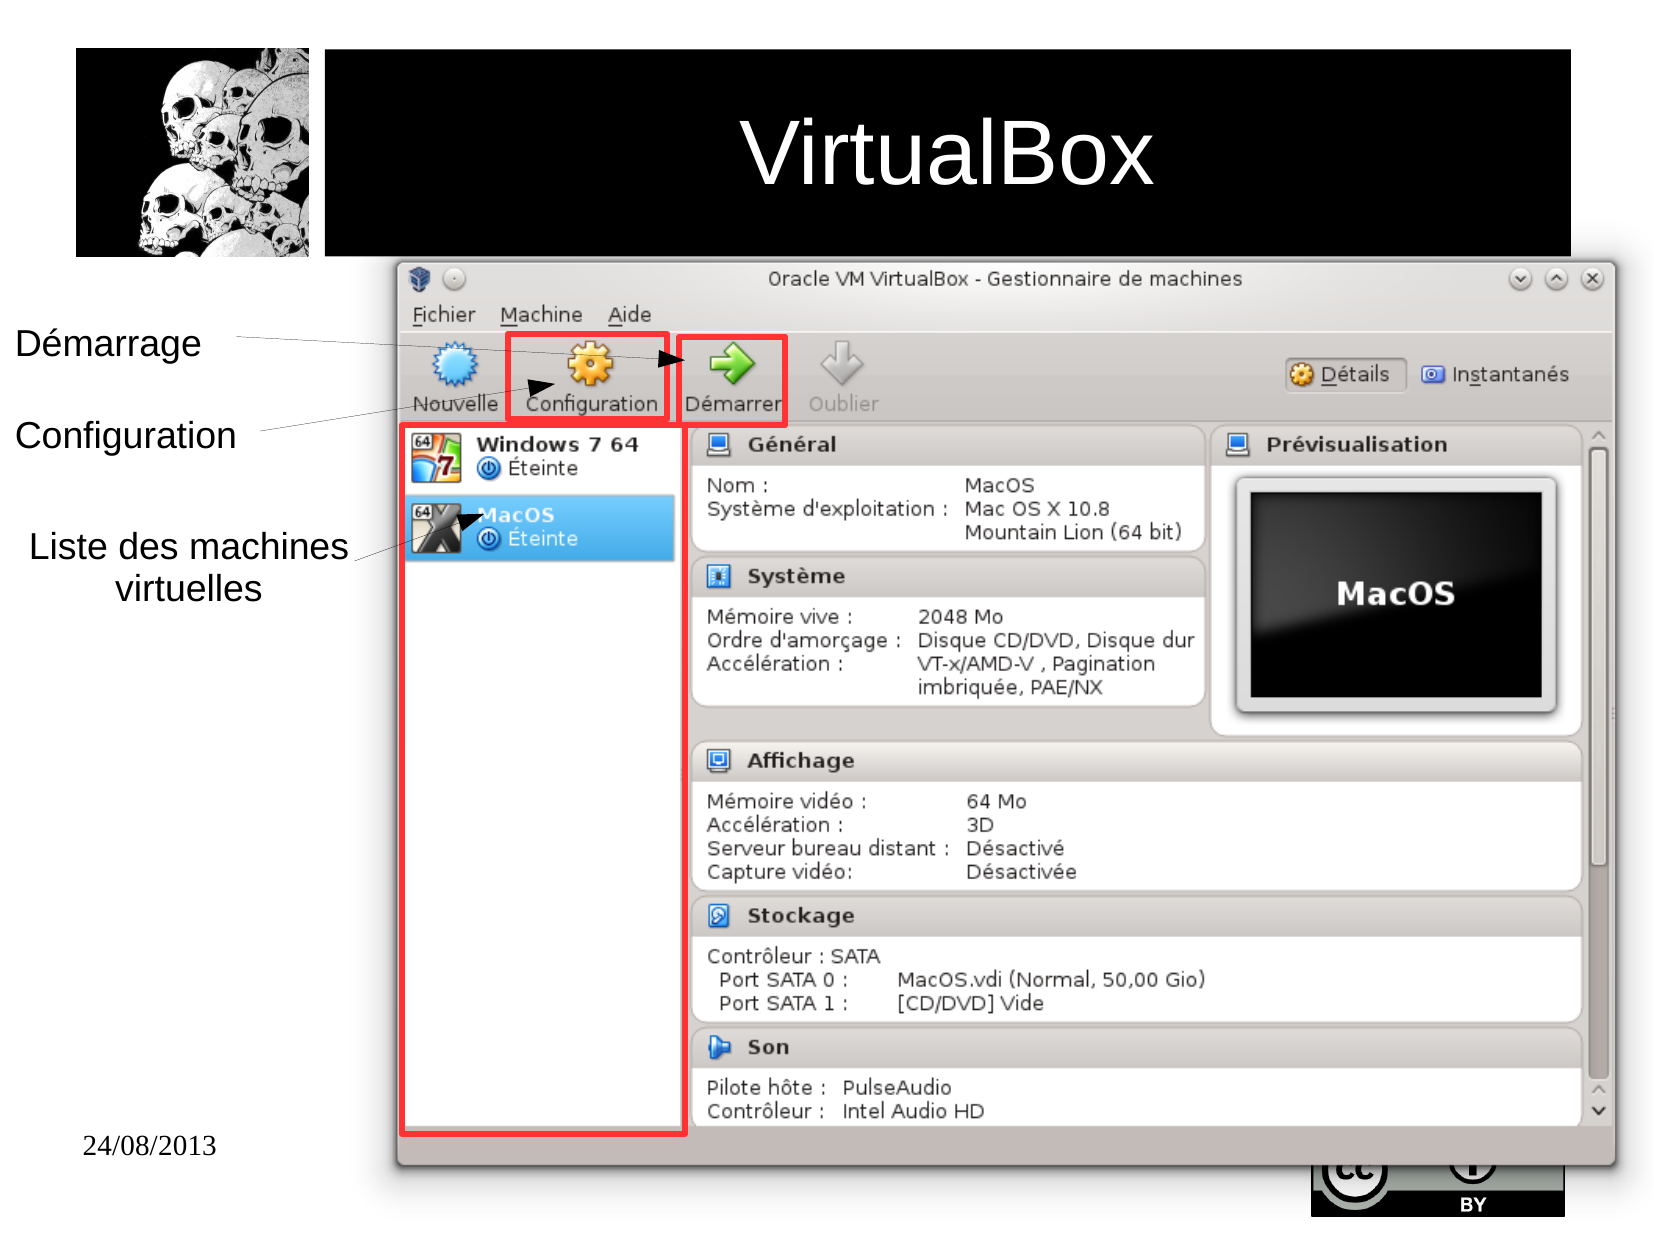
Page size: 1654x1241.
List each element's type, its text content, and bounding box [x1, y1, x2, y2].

picture [511, 337, 664, 358]
title VirtualBox [324, 49, 1571, 257]
text_box Liste des machines virtuelles [11, 518, 367, 617]
picture [682, 340, 782, 422]
picture [670, 364, 676, 422]
picture [76, 48, 309, 257]
picture [335, 393, 505, 555]
text_box Démarrage [0, 315, 355, 373]
picture [405, 428, 682, 1131]
picture [511, 352, 664, 416]
text_box Configuration [0, 407, 319, 465]
picture [335, 344, 505, 418]
picture [335, 200, 1654, 1228]
